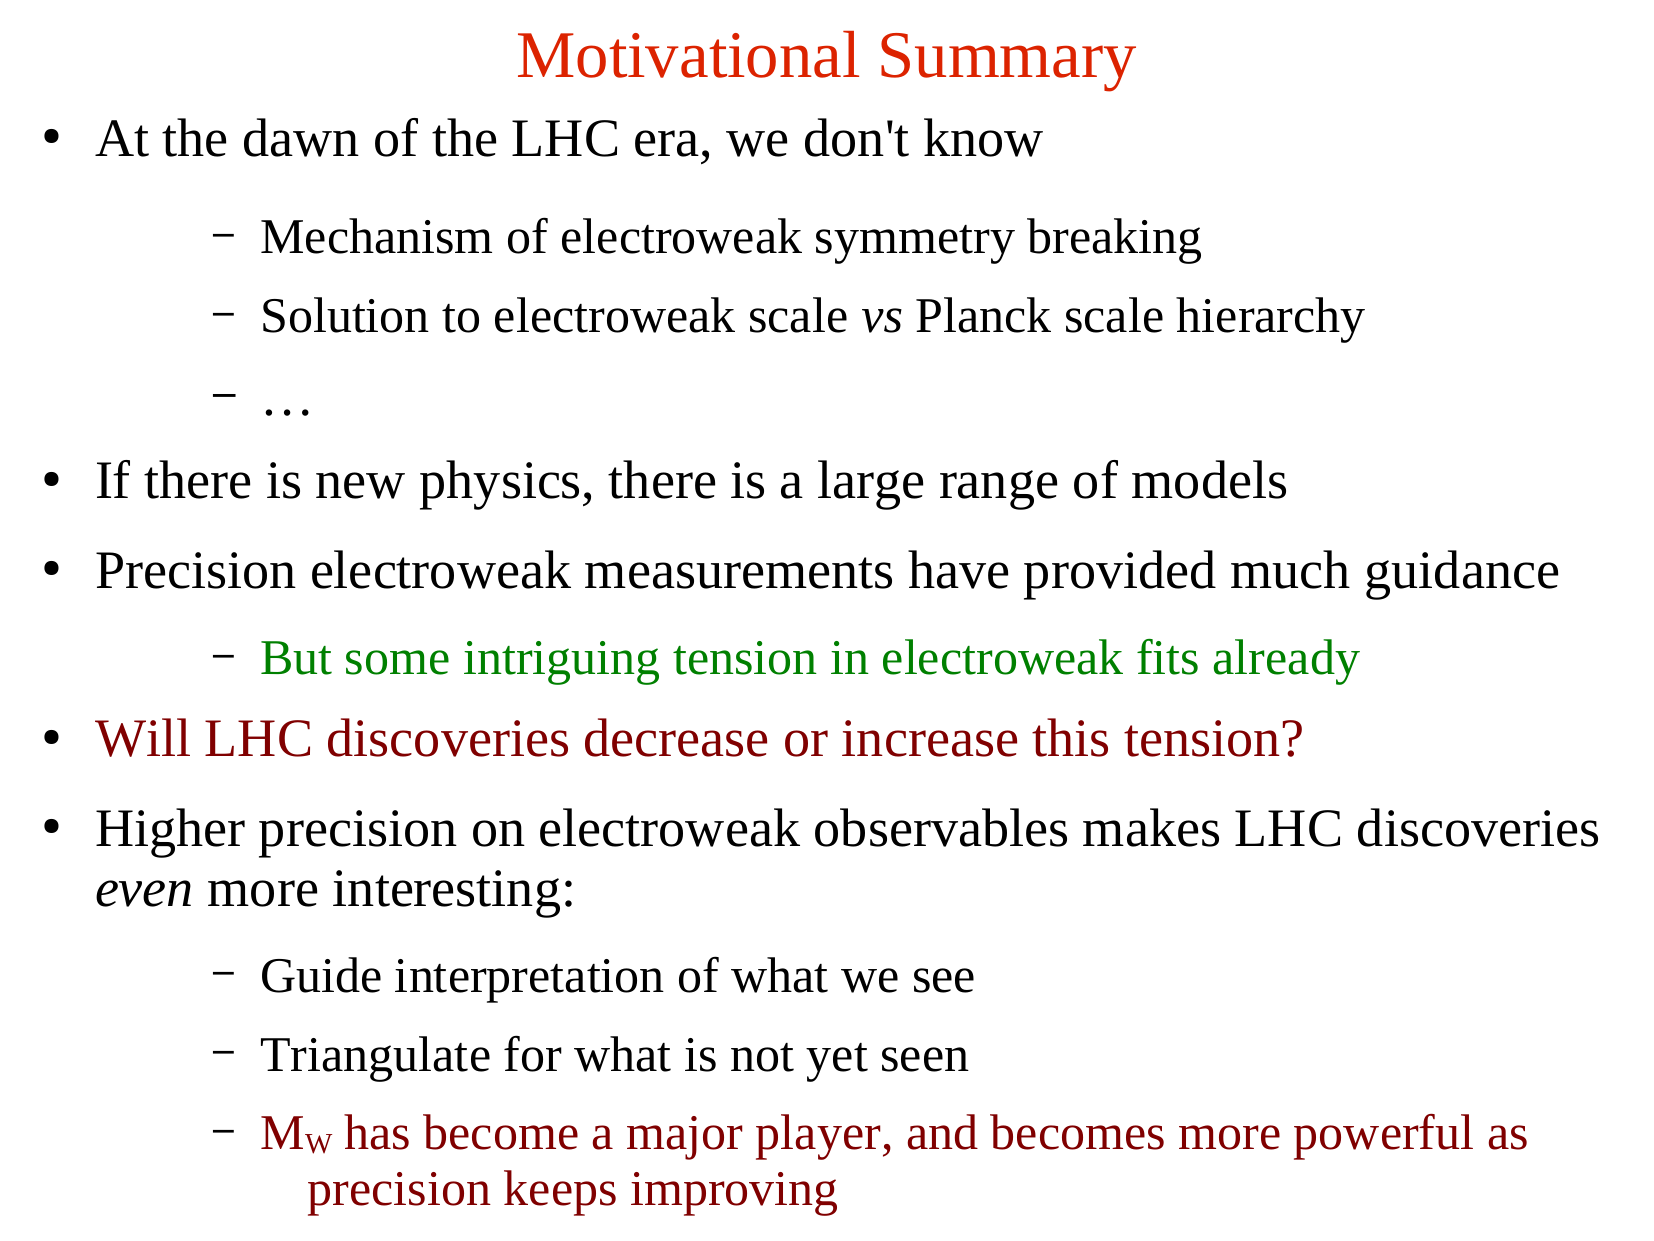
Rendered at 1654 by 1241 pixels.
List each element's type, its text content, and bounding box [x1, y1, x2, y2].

title Motivational Summary [121, 0, 1534, 132]
list At the dawn of the LHC era, we don't know Mechanism of electroweak symmetry breaking Solution to electroweak scale vs Planck scale hierarchy … If there is new physics, there is a large range of models Precision electroweak measurements have provided much guidance But some intriguing tension in electroweak fits already Will LHC discoveries decrease or increase this tension? Higher precision on electroweak observables makes LHC discoveries even more interesting: Guide interpretation of what we see Triangulate for what is not yet seen MW has become a major player, and becomes more powerful as precision keeps improving [24, 107, 1645, 1241]
